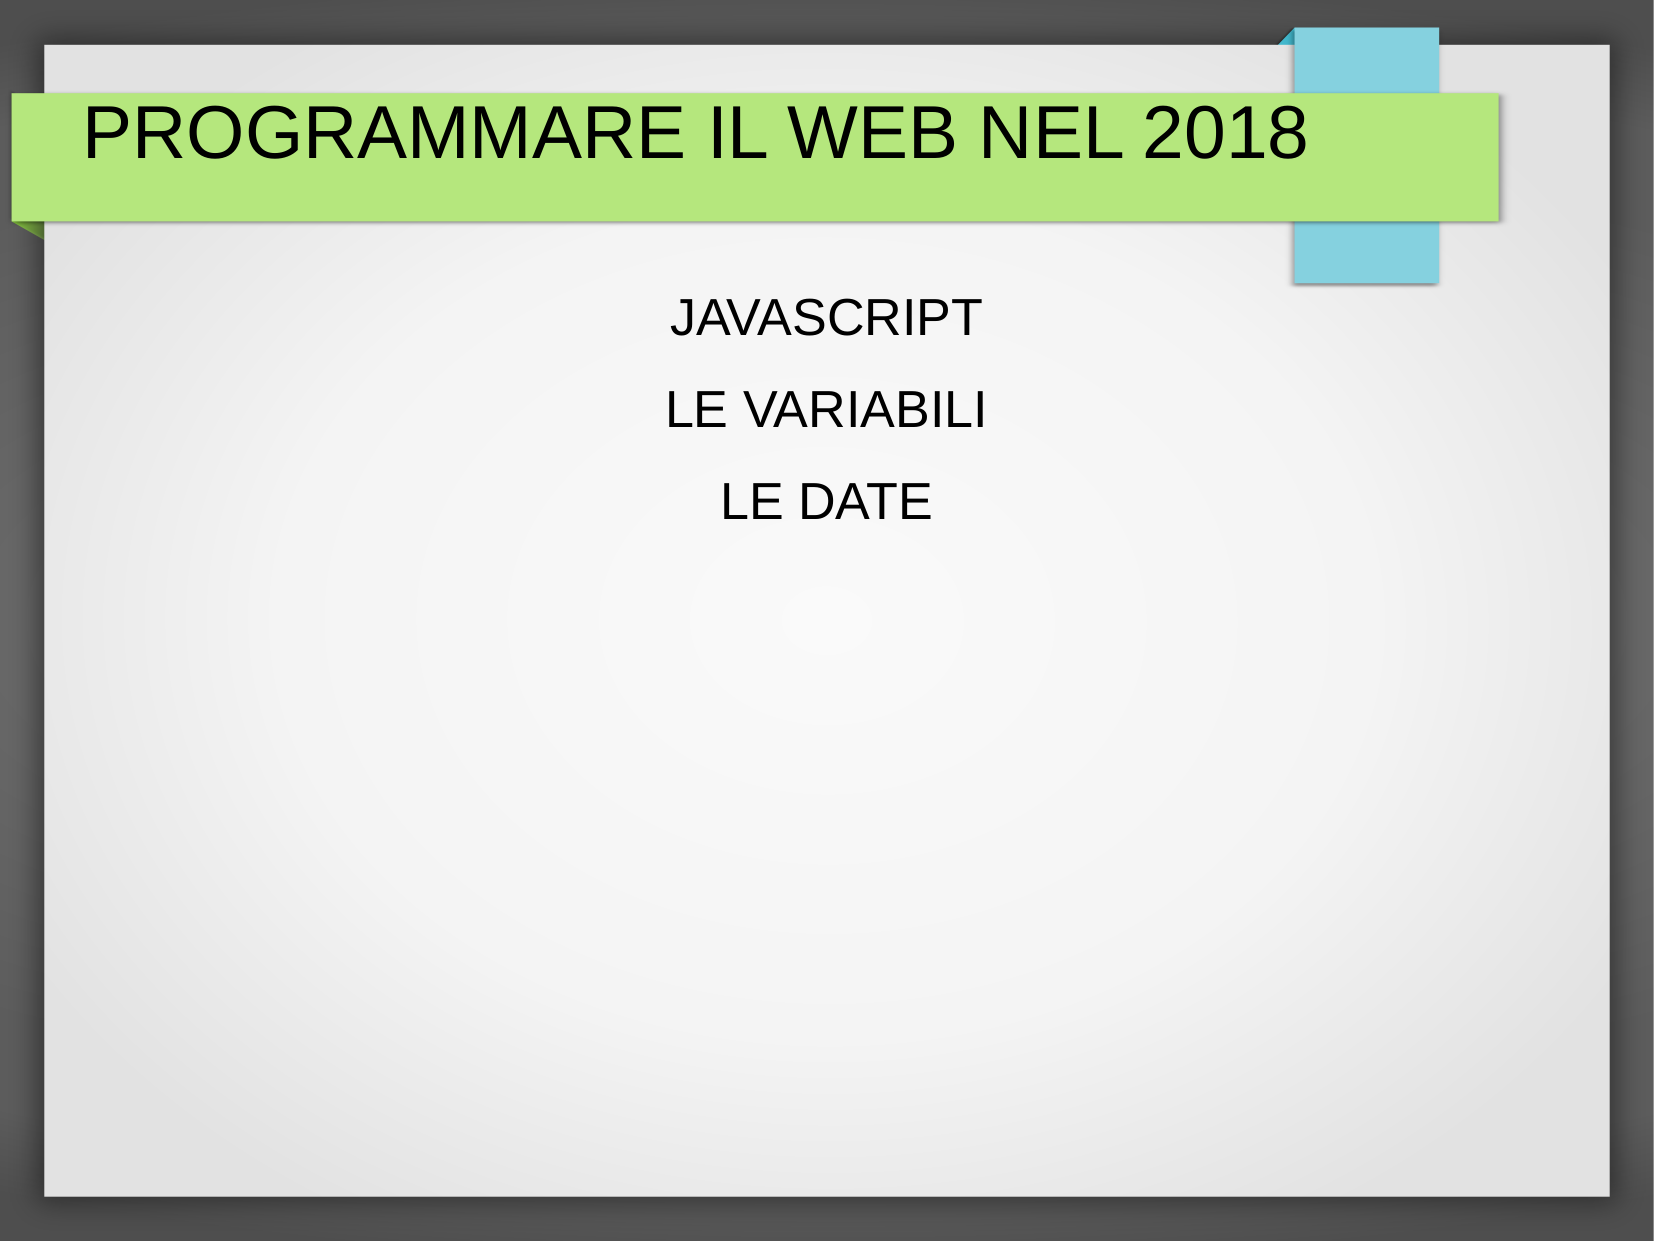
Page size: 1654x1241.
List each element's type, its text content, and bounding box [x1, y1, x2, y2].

subtitle JAVASCRIPT LE VARIABILI LE DATE [82, 250, 1571, 1015]
title PROGRAMMARE IL WEB NEL 2018 [82, 44, 1489, 213]
picture [0, 0, 1654, 1241]
